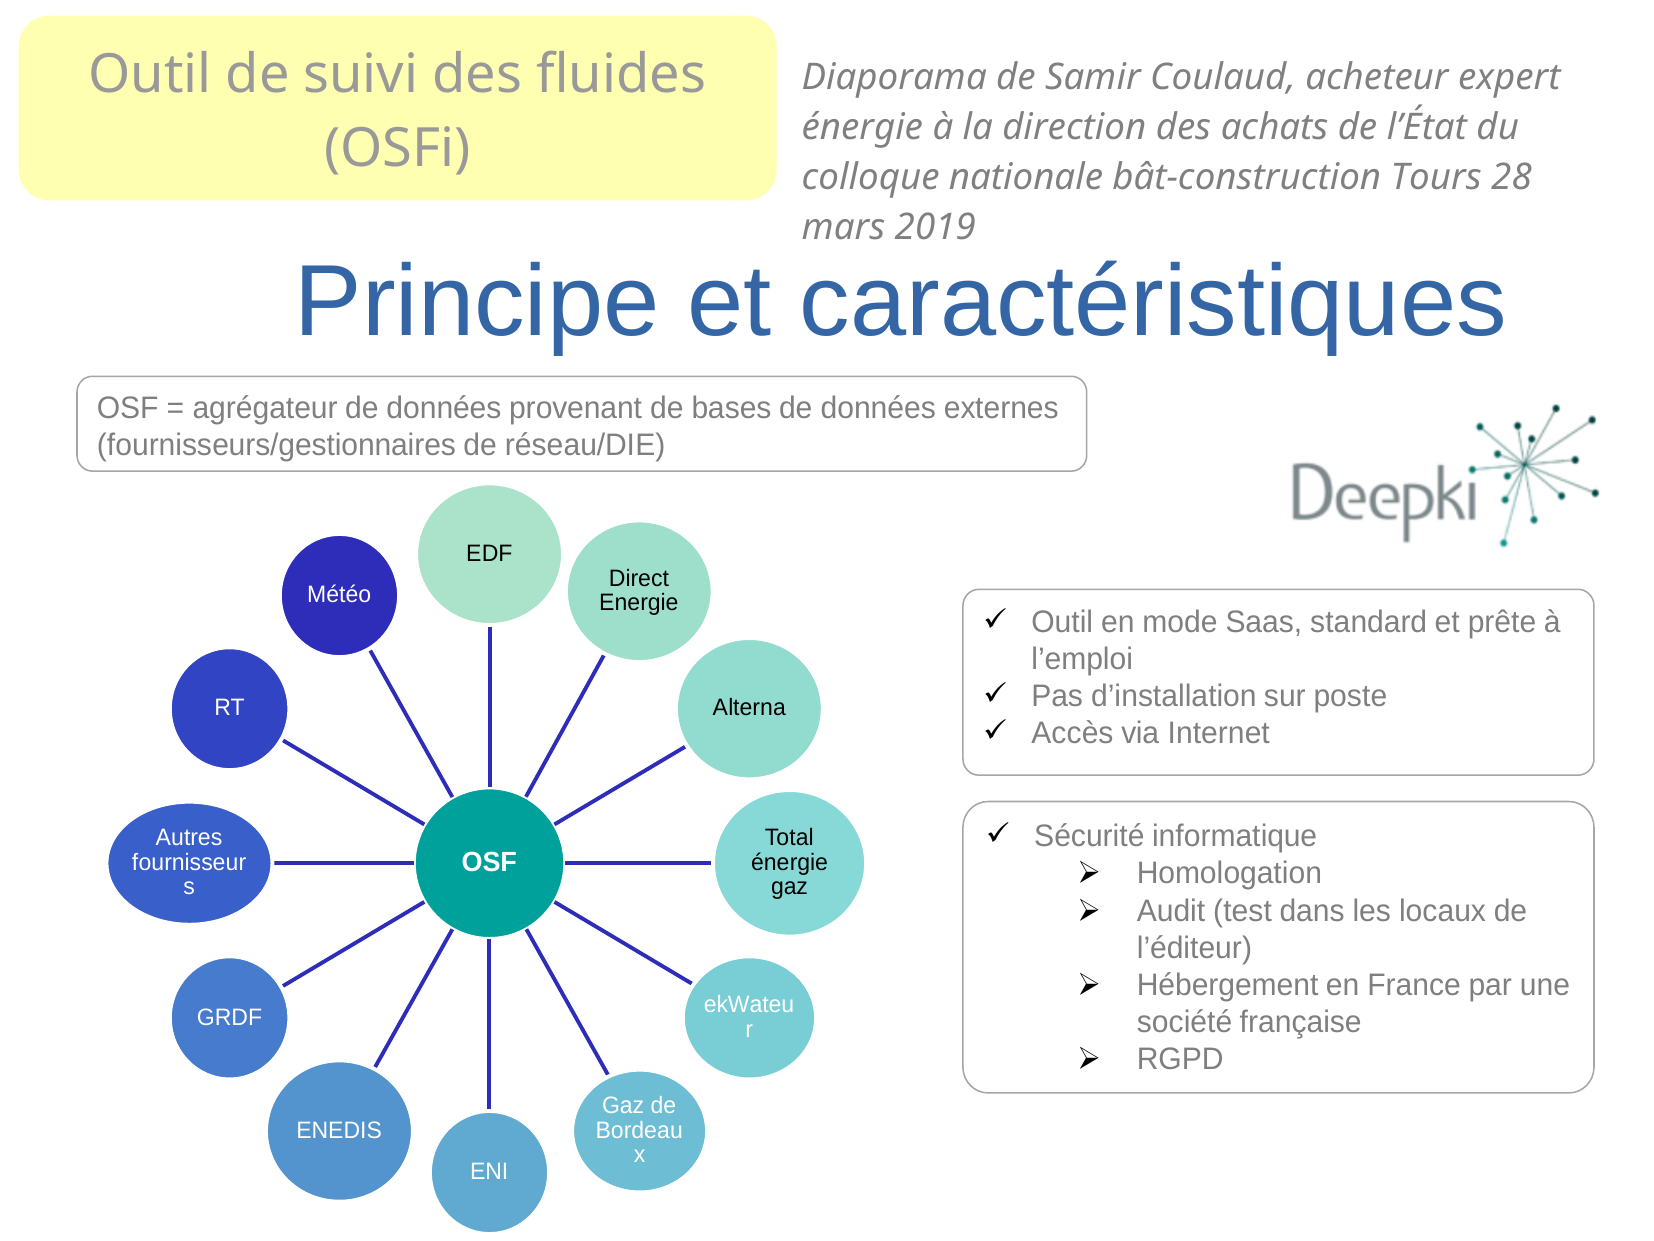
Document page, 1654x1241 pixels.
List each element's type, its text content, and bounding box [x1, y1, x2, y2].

picture [34, 375, 1088, 1236]
title Principe et caractéristiques [137, 237, 1654, 364]
text_box Outil de suivi des fluides (OSFi) [18, 15, 777, 201]
picture [962, 800, 1597, 1095]
text_box Diaporama de Samir Coulaud, acheteur expert énergie à la direction des achats de l’État du colloque nationale bât-construction Tours 28 mars 2019 [801, 50, 1620, 173]
picture [1267, 375, 1630, 573]
picture [962, 588, 1595, 776]
